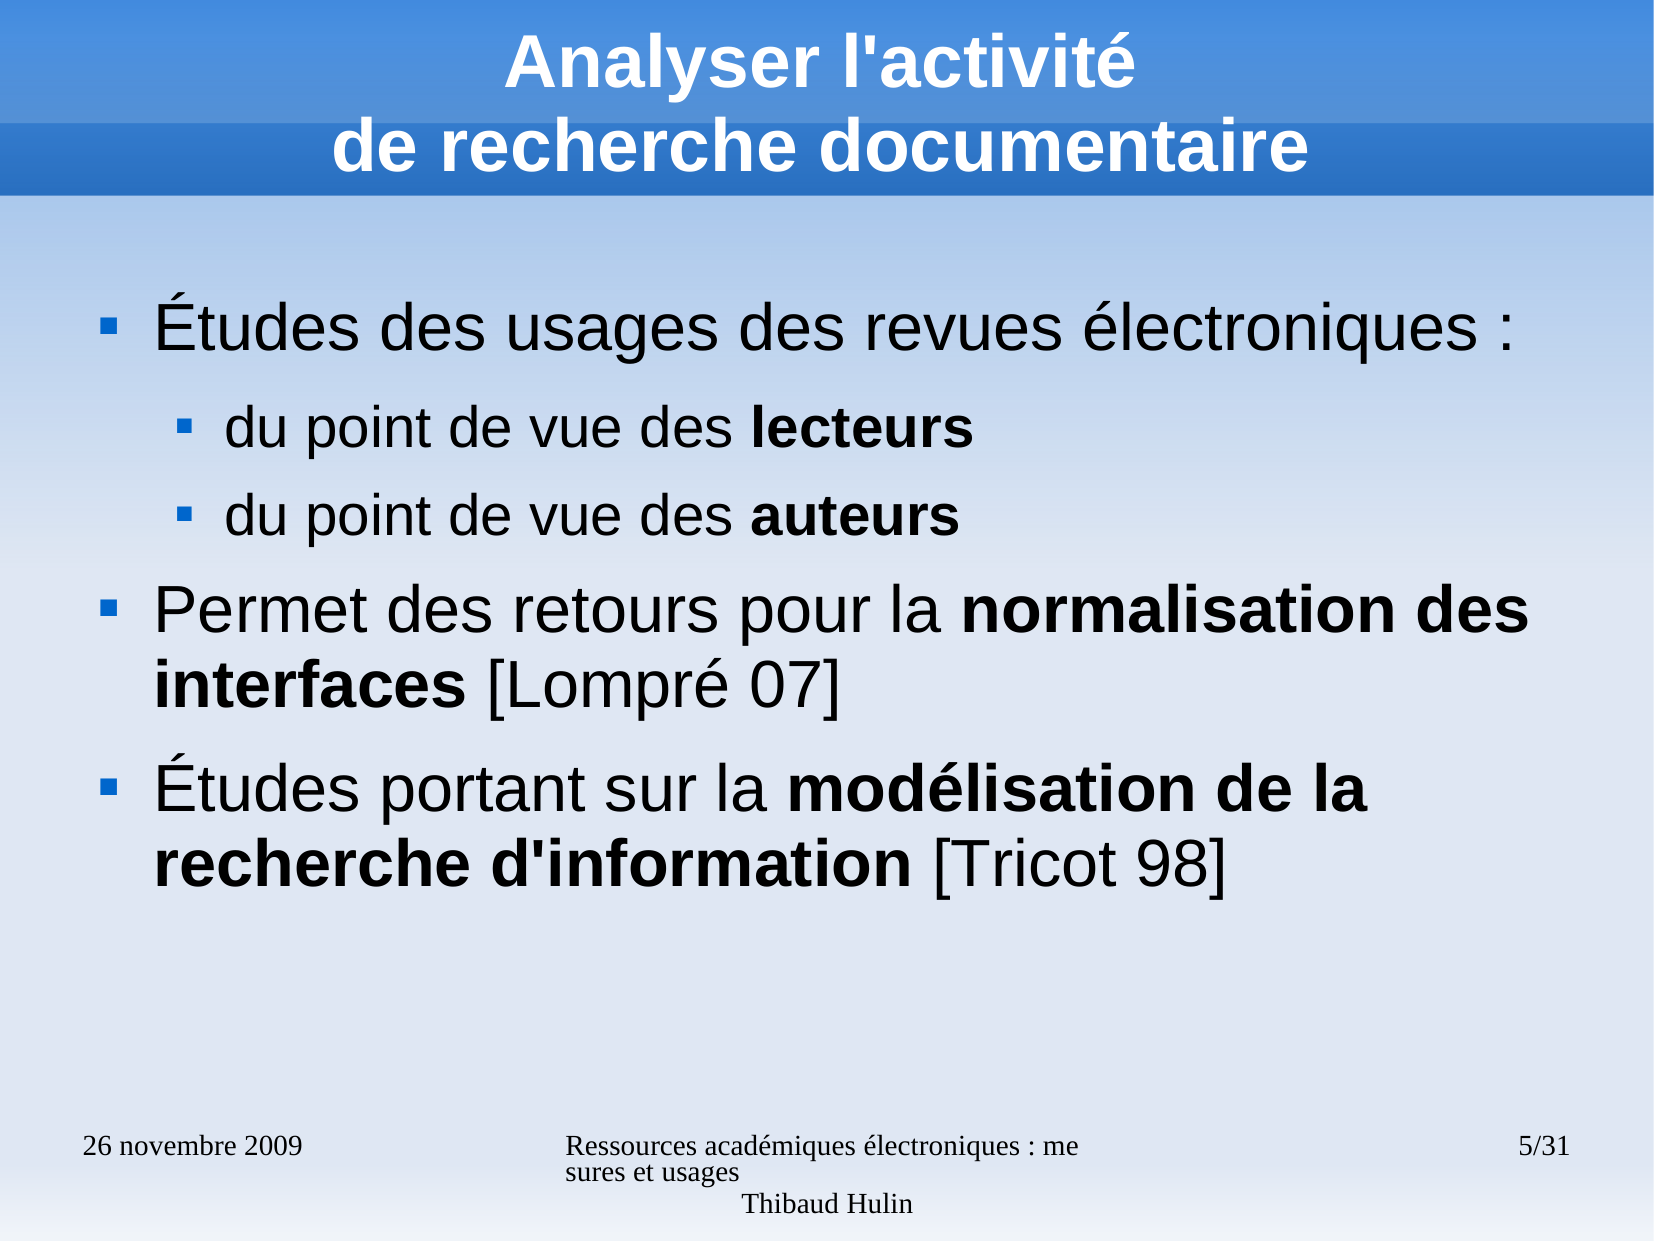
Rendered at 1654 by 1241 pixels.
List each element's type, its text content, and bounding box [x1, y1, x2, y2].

picture [0, 0, 1654, 1241]
list Études des usages des revues électroniques : du point de vue des lecteurs du point de vue des auteurs Permet des retours pour la normalisation des interfaces [Lompré 07] Études portant sur la modélisation de la recherche d'information [Tricot 98] [82, 290, 1571, 1094]
title Analyser l'activité de recherche documentaire [76, 7, 1565, 200]
